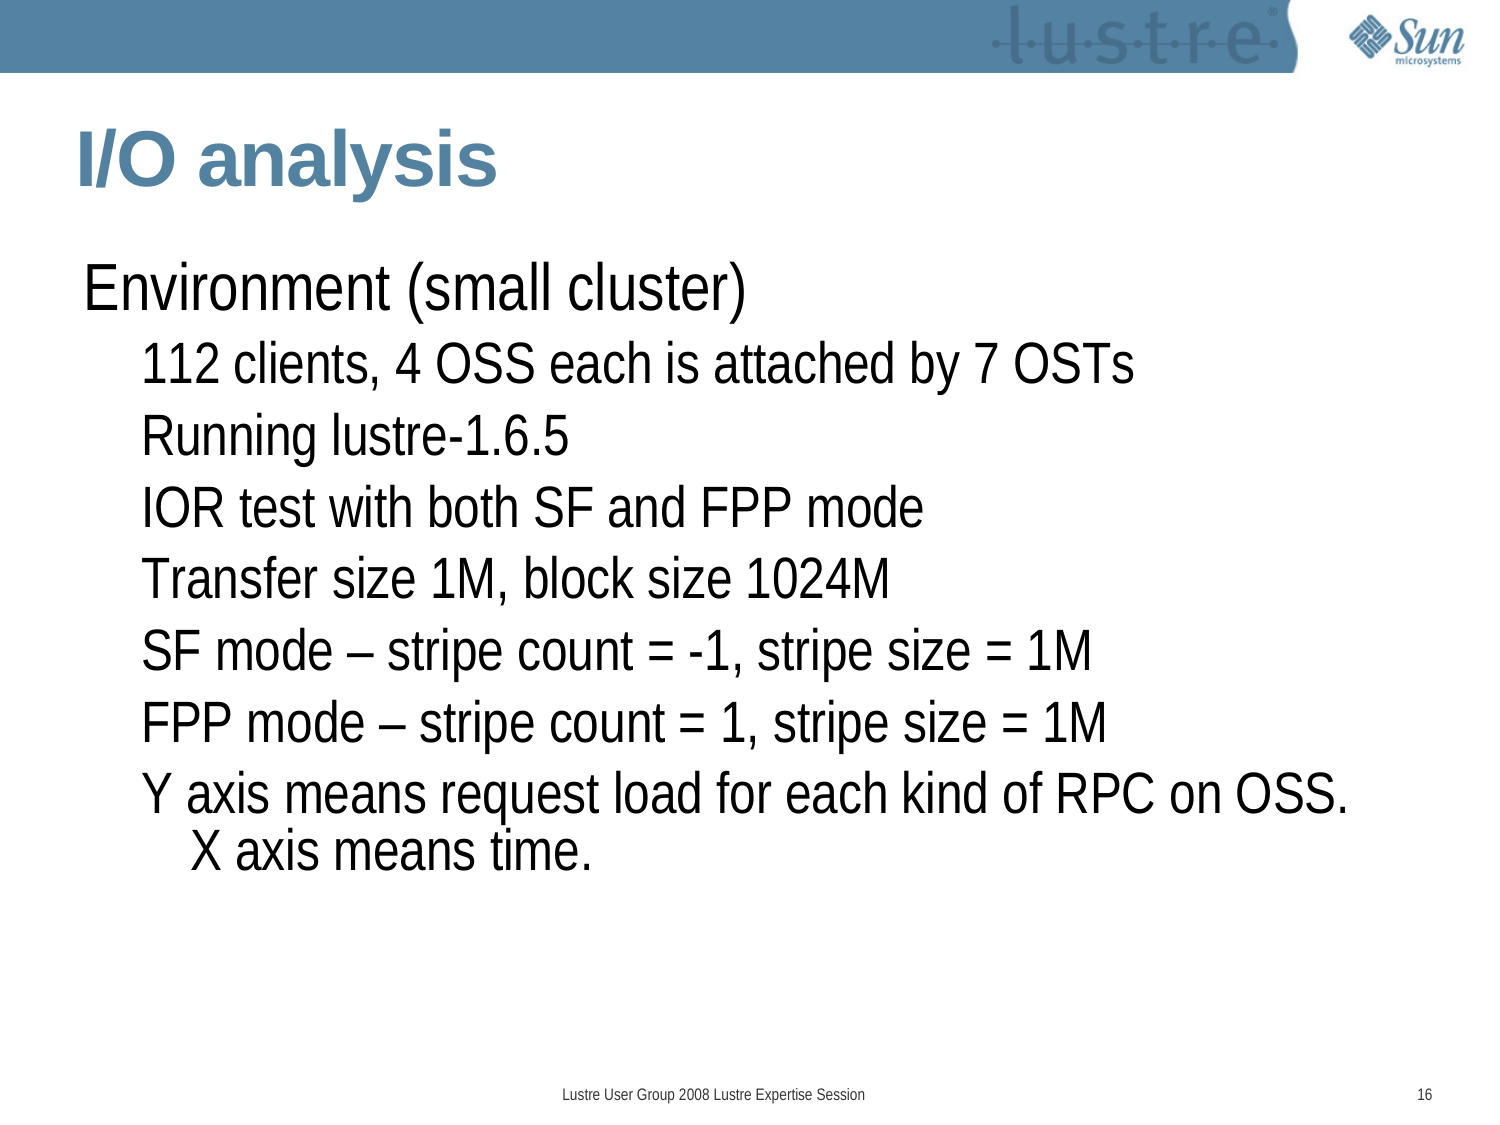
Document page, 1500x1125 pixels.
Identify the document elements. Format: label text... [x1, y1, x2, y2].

list Environment (small cluster) 112 clients, 4 OSS each is attached by 7 OSTs Running lustre-1.6.5 IOR test with both SF and FPP mode Transfer size 1M, block size 1024M SF mode – stripe count = -1, stripe size = 1M FPP mode – stripe count = 1, stripe size = 1M Y axis means request load for each kind of RPC on OSS. X axis means time. [64, 258, 1401, 1062]
picture [0, 0, 1500, 91]
title I/O analysis [75, 123, 1437, 227]
